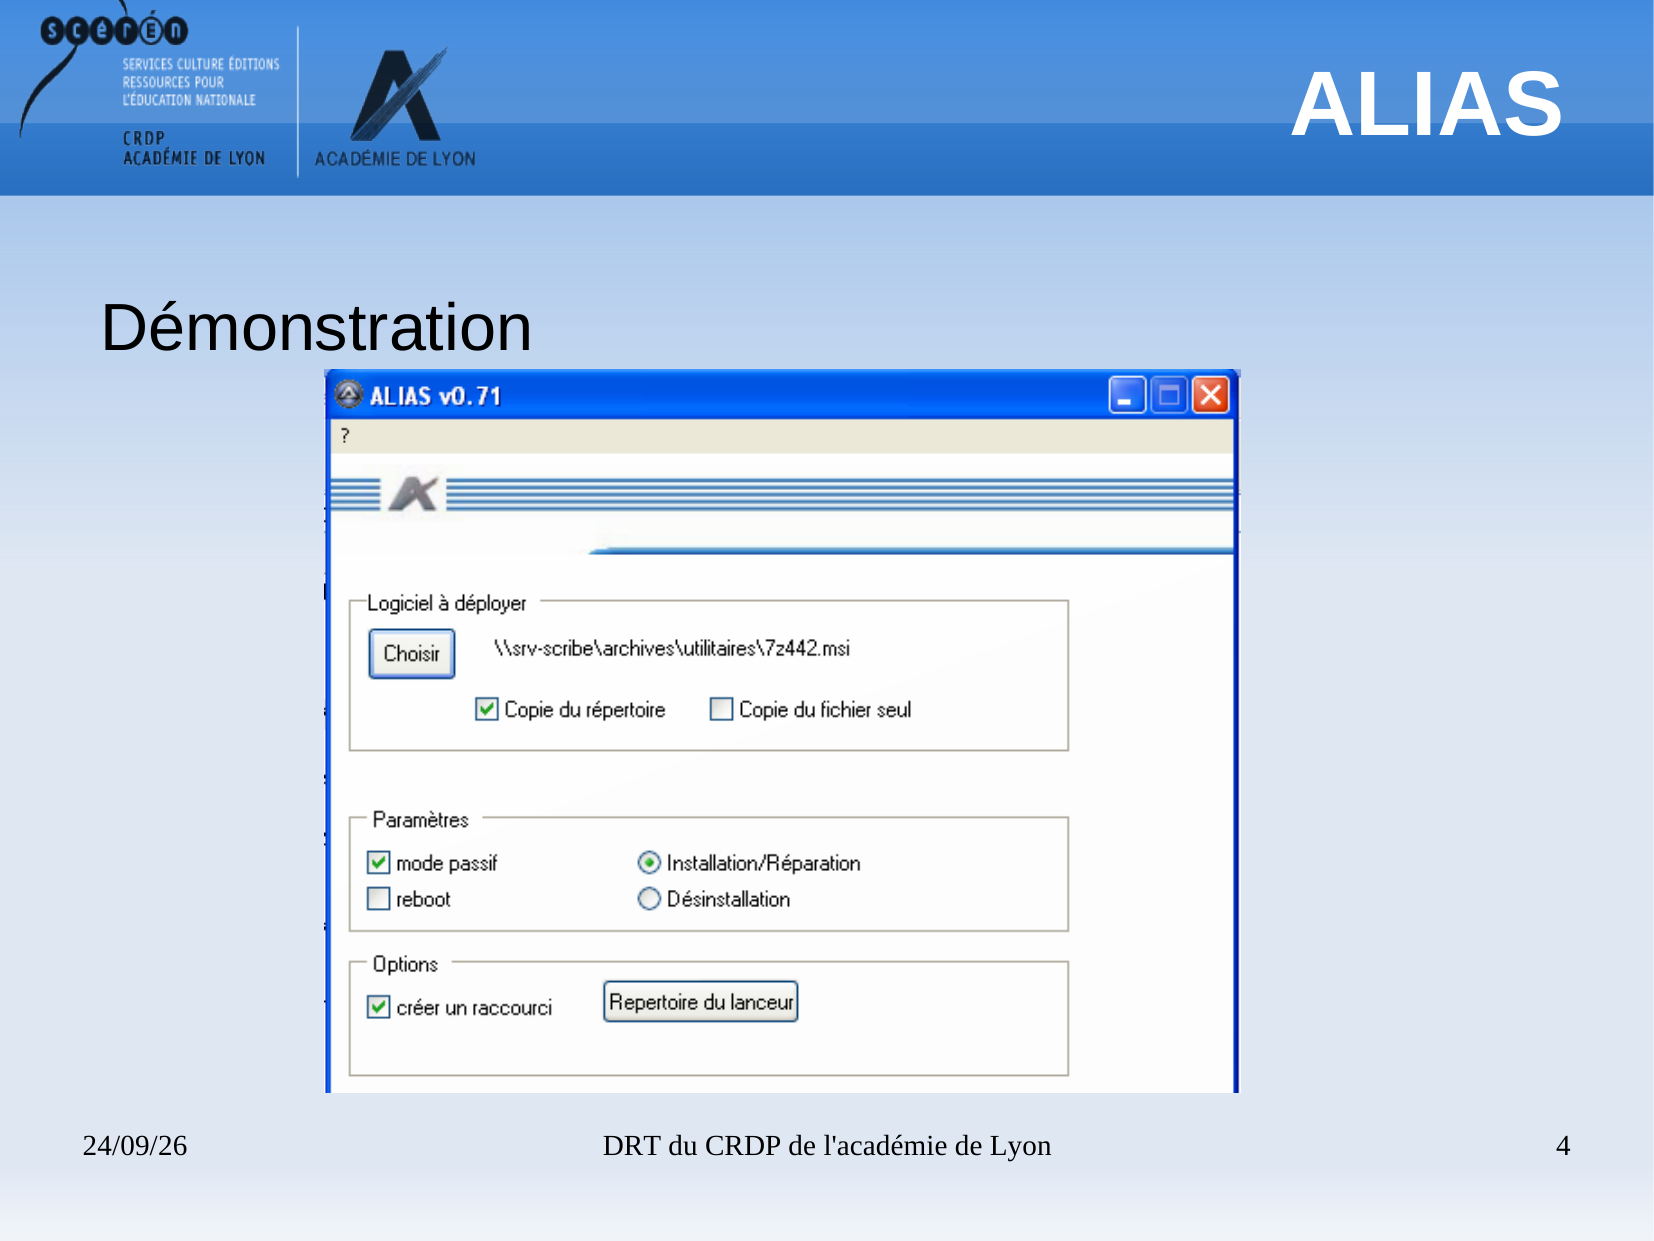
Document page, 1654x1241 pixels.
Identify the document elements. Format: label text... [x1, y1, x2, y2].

list Démonstration [82, 290, 1571, 1094]
picture [0, 0, 1654, 1241]
title ALIAS [501, 7, 1565, 200]
